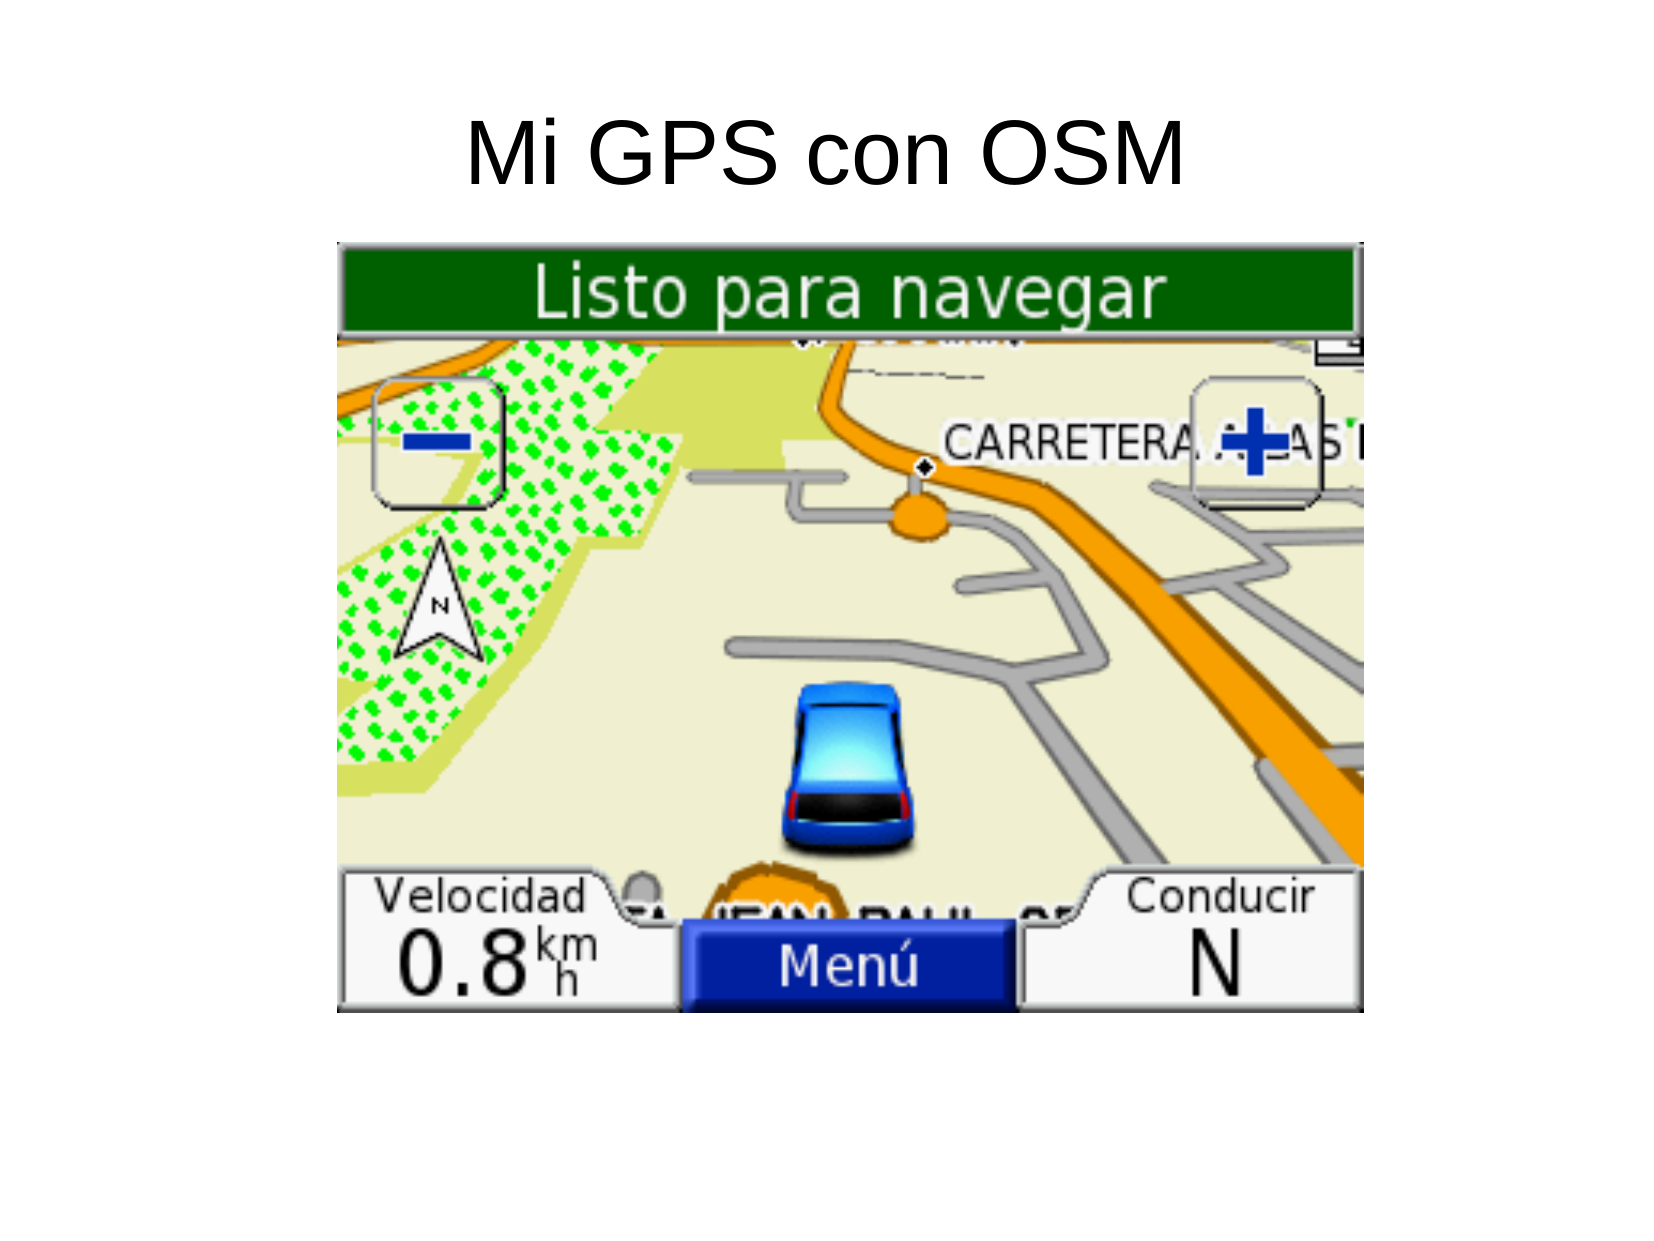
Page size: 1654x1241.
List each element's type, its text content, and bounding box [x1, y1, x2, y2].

picture [337, 257, 1364, 1013]
title Mi GPS con OSM [82, 49, 1571, 257]
